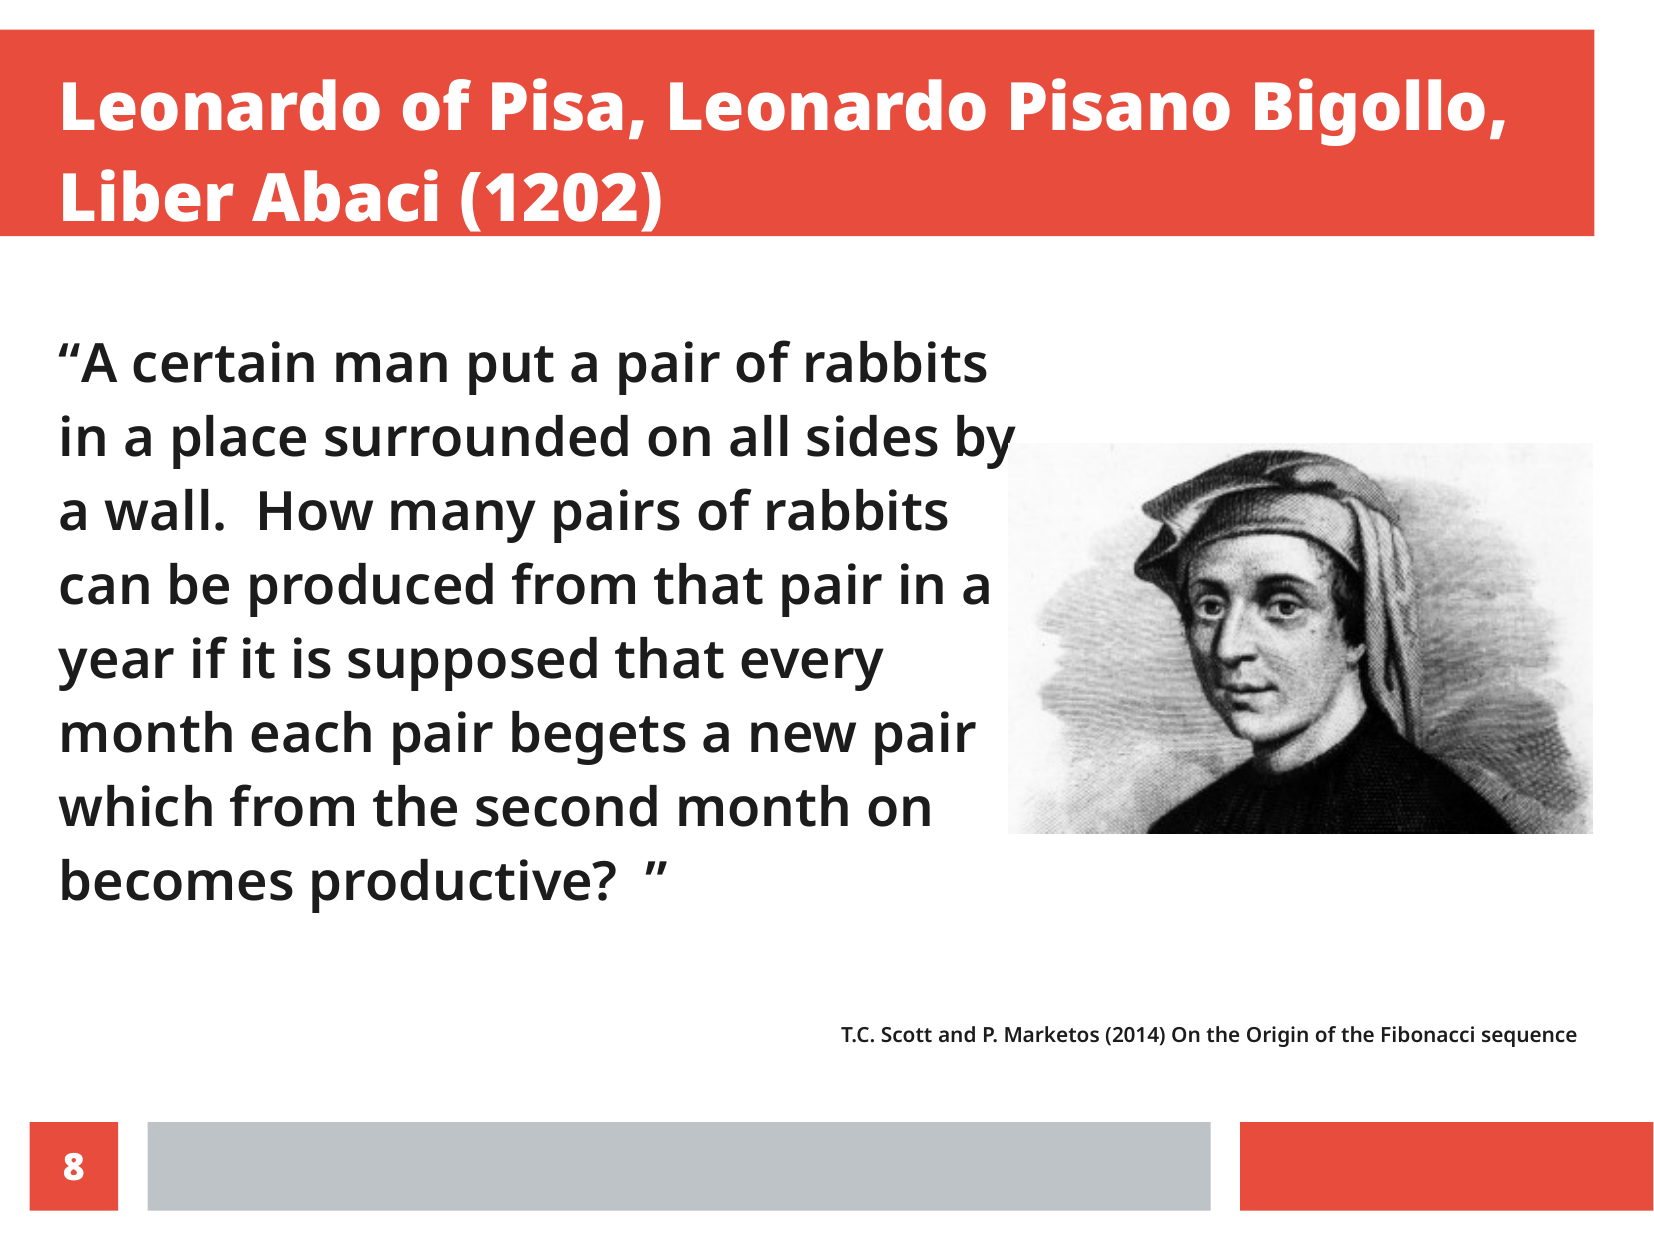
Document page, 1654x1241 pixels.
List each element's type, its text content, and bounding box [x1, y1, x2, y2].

list “A certain man put a pair of rabbits in a place surrounded on all sides by a wall. How many pairs of rabbits can be produced from that pair in a year if it is supposed that every month each pair begets a new pair which from the second month on becomes productive? ” [59, 324, 1035, 1020]
text_box T.C. Scott and P. Marketos (2014) On the Origin of the Fibonacci sequence [22, 1020, 1578, 1241]
picture [1008, 443, 1593, 834]
title Leonardo of Pisa, Leonardo Pisano Bigollo, Liber Abaci (1202) [59, 59, 1595, 207]
